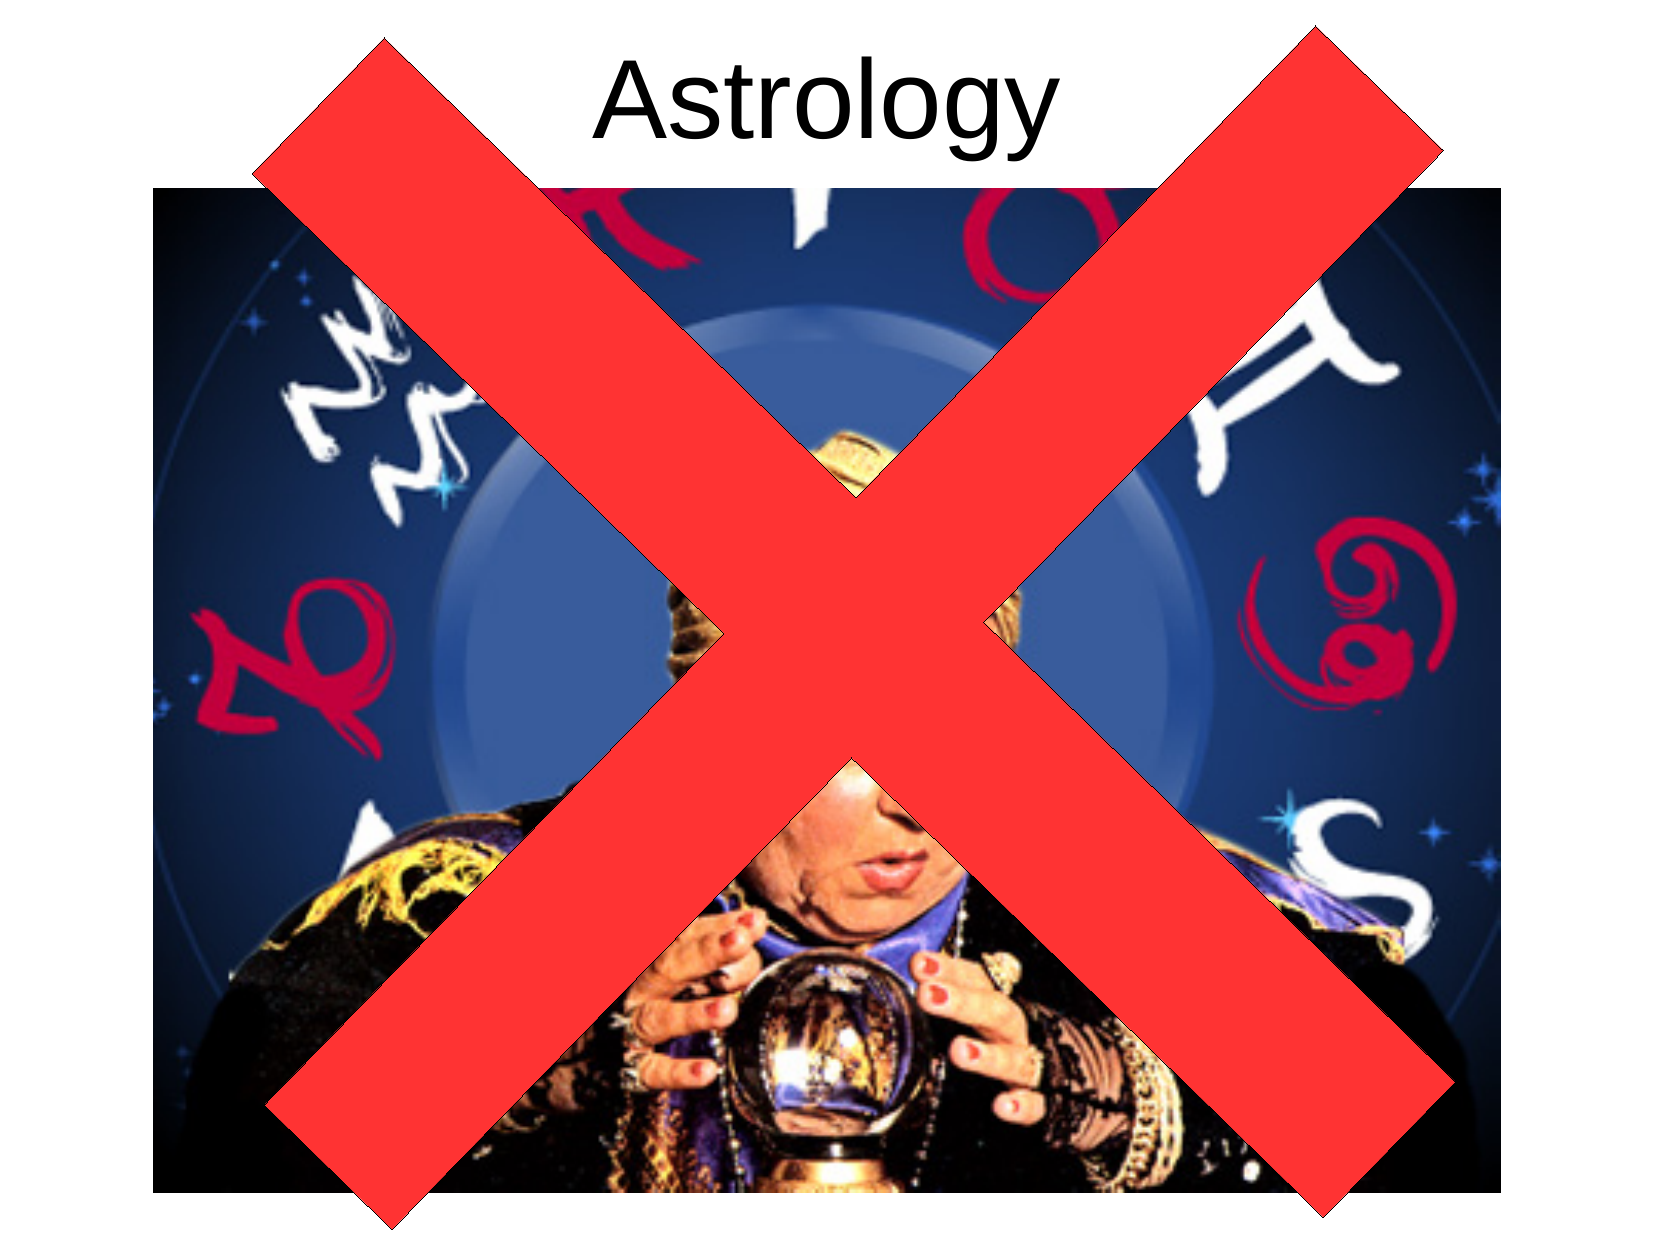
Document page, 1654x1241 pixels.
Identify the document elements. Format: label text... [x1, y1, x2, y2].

title Astrology [82, 0, 1571, 204]
picture [429, 759, 1297, 1193]
picture [153, 188, 723, 1193]
picture [985, 188, 1501, 1193]
text_box [252, 25, 1456, 1230]
picture [540, 188, 1156, 496]
